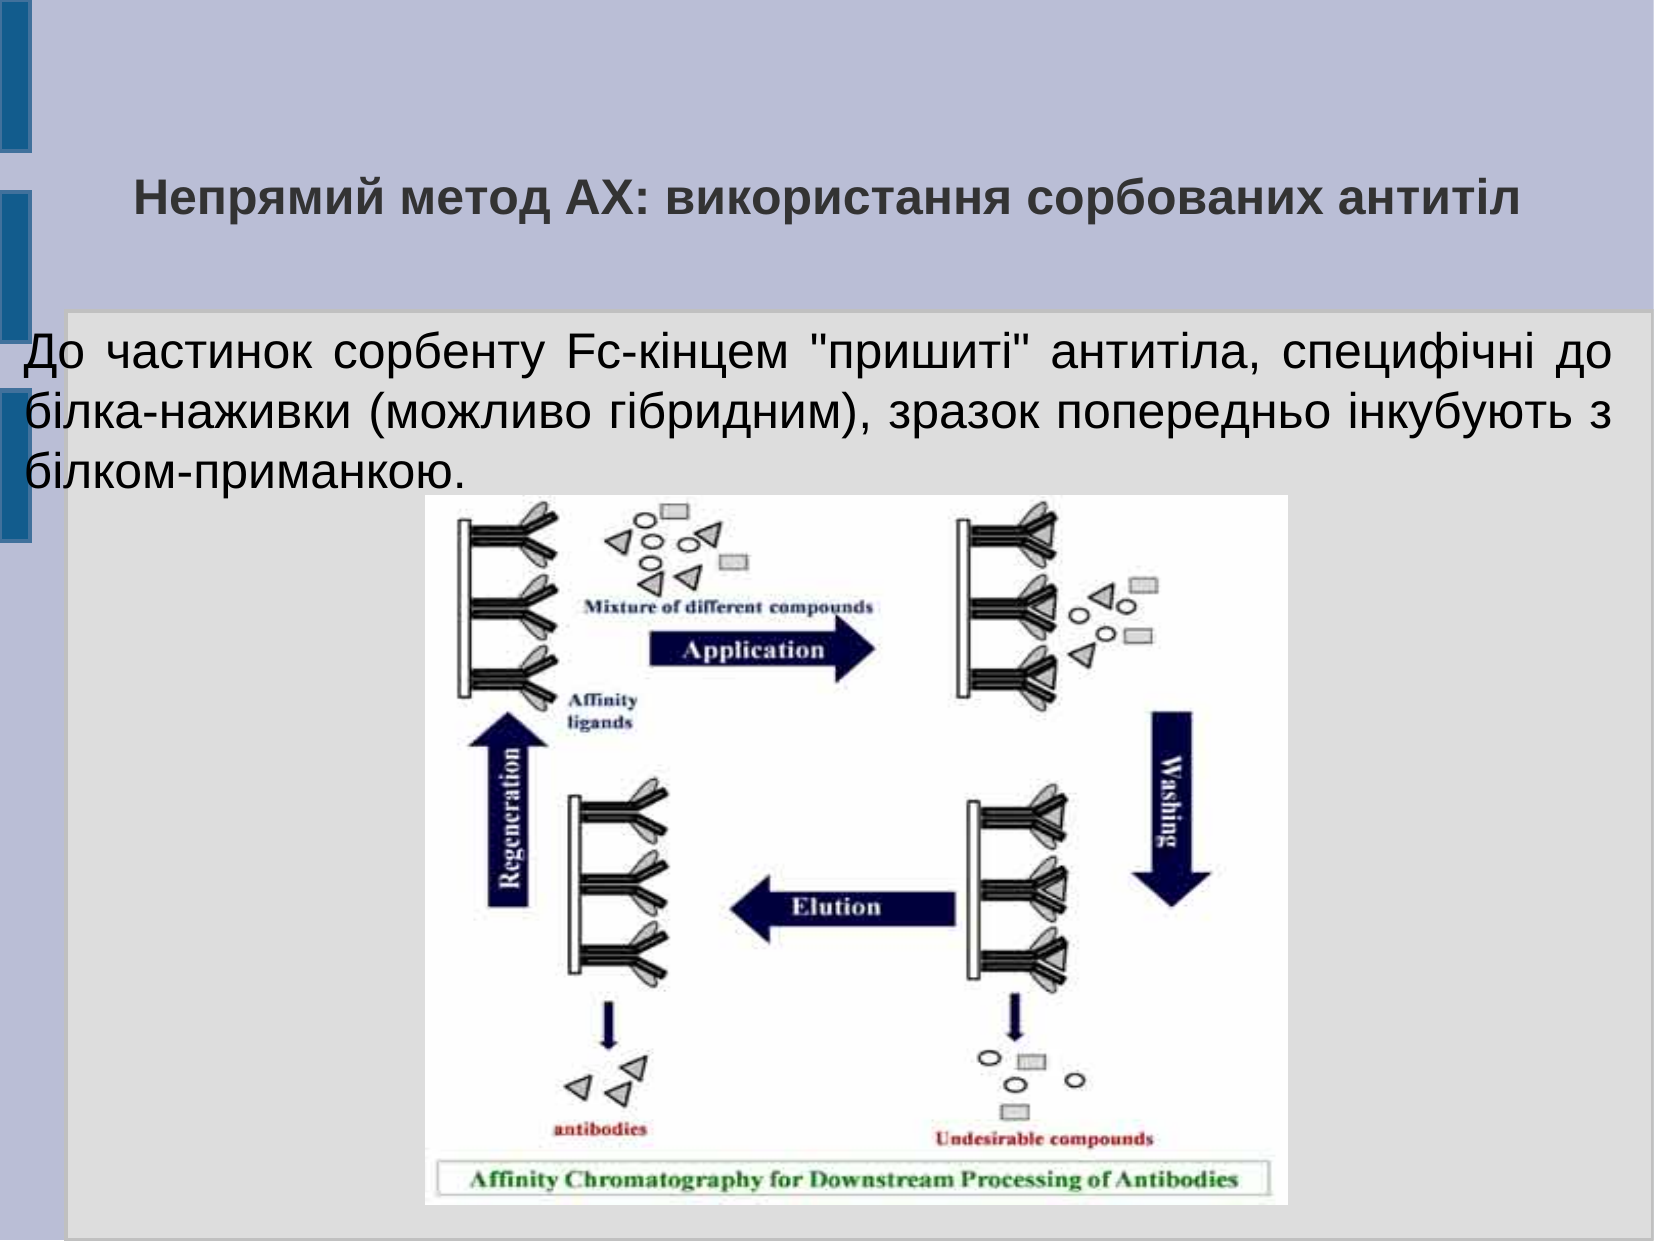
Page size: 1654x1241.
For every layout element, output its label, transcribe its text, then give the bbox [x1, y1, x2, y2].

picture [425, 496, 1288, 1205]
title Непрямий метод АХ: використання сорбованих антитіл [121, 164, 1534, 225]
list До частинок сорбенту Fc-кінцем "пришиті" антитіла, специфічні до білка-наживки (можливо гібридним), зразок попередньо інкубують з білком-приманкою. [23, 318, 1619, 656]
